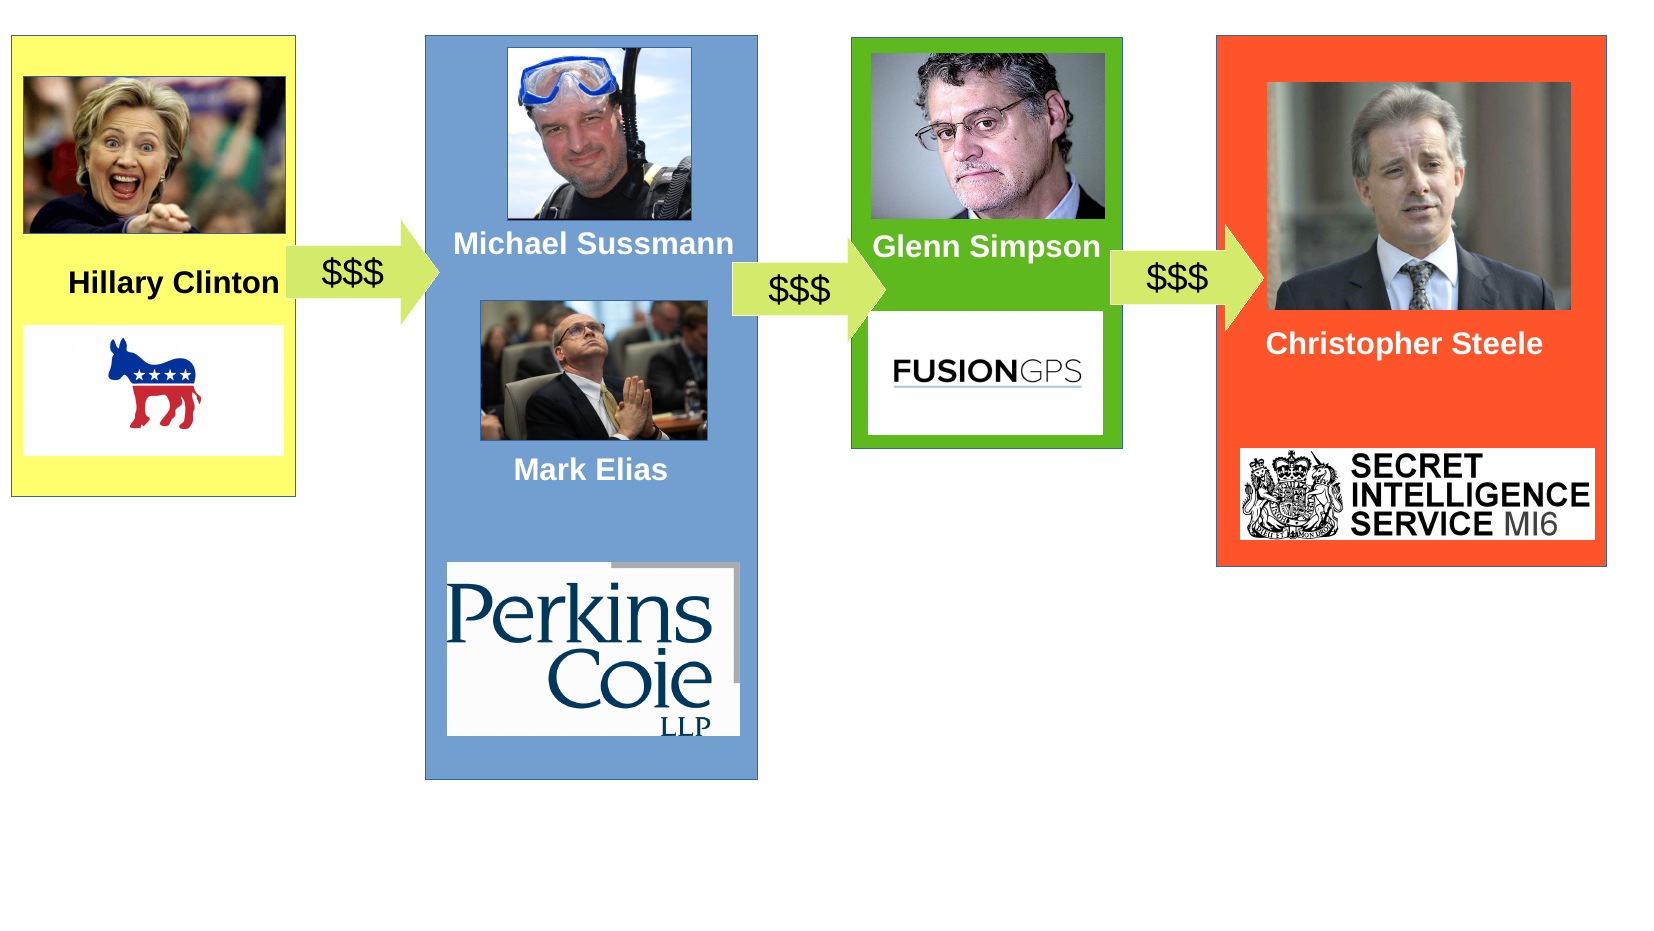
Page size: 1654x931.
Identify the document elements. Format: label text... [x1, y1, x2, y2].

text_box [1216, 35, 1607, 567]
text_box [851, 272, 1123, 449]
picture [1267, 82, 1571, 311]
text_box Michael Sussmann [438, 218, 750, 269]
text_box [11, 35, 296, 497]
text_box $$$ [1110, 224, 1264, 331]
text_box $$$ [732, 236, 886, 343]
text_box [425, 35, 758, 268]
text_box Mark Elias [498, 444, 684, 495]
text_box Glenn Simpson [857, 222, 1117, 272]
text_box Hillary Clinton [53, 257, 296, 308]
text_box $$$ [285, 218, 440, 326]
text_box Christopher Steele [1250, 318, 1560, 369]
picture [23, 325, 284, 456]
text_box [425, 269, 758, 780]
picture [1240, 448, 1595, 540]
picture [871, 53, 1105, 219]
text_box [851, 37, 1123, 250]
picture [868, 311, 1103, 436]
picture [447, 562, 740, 736]
